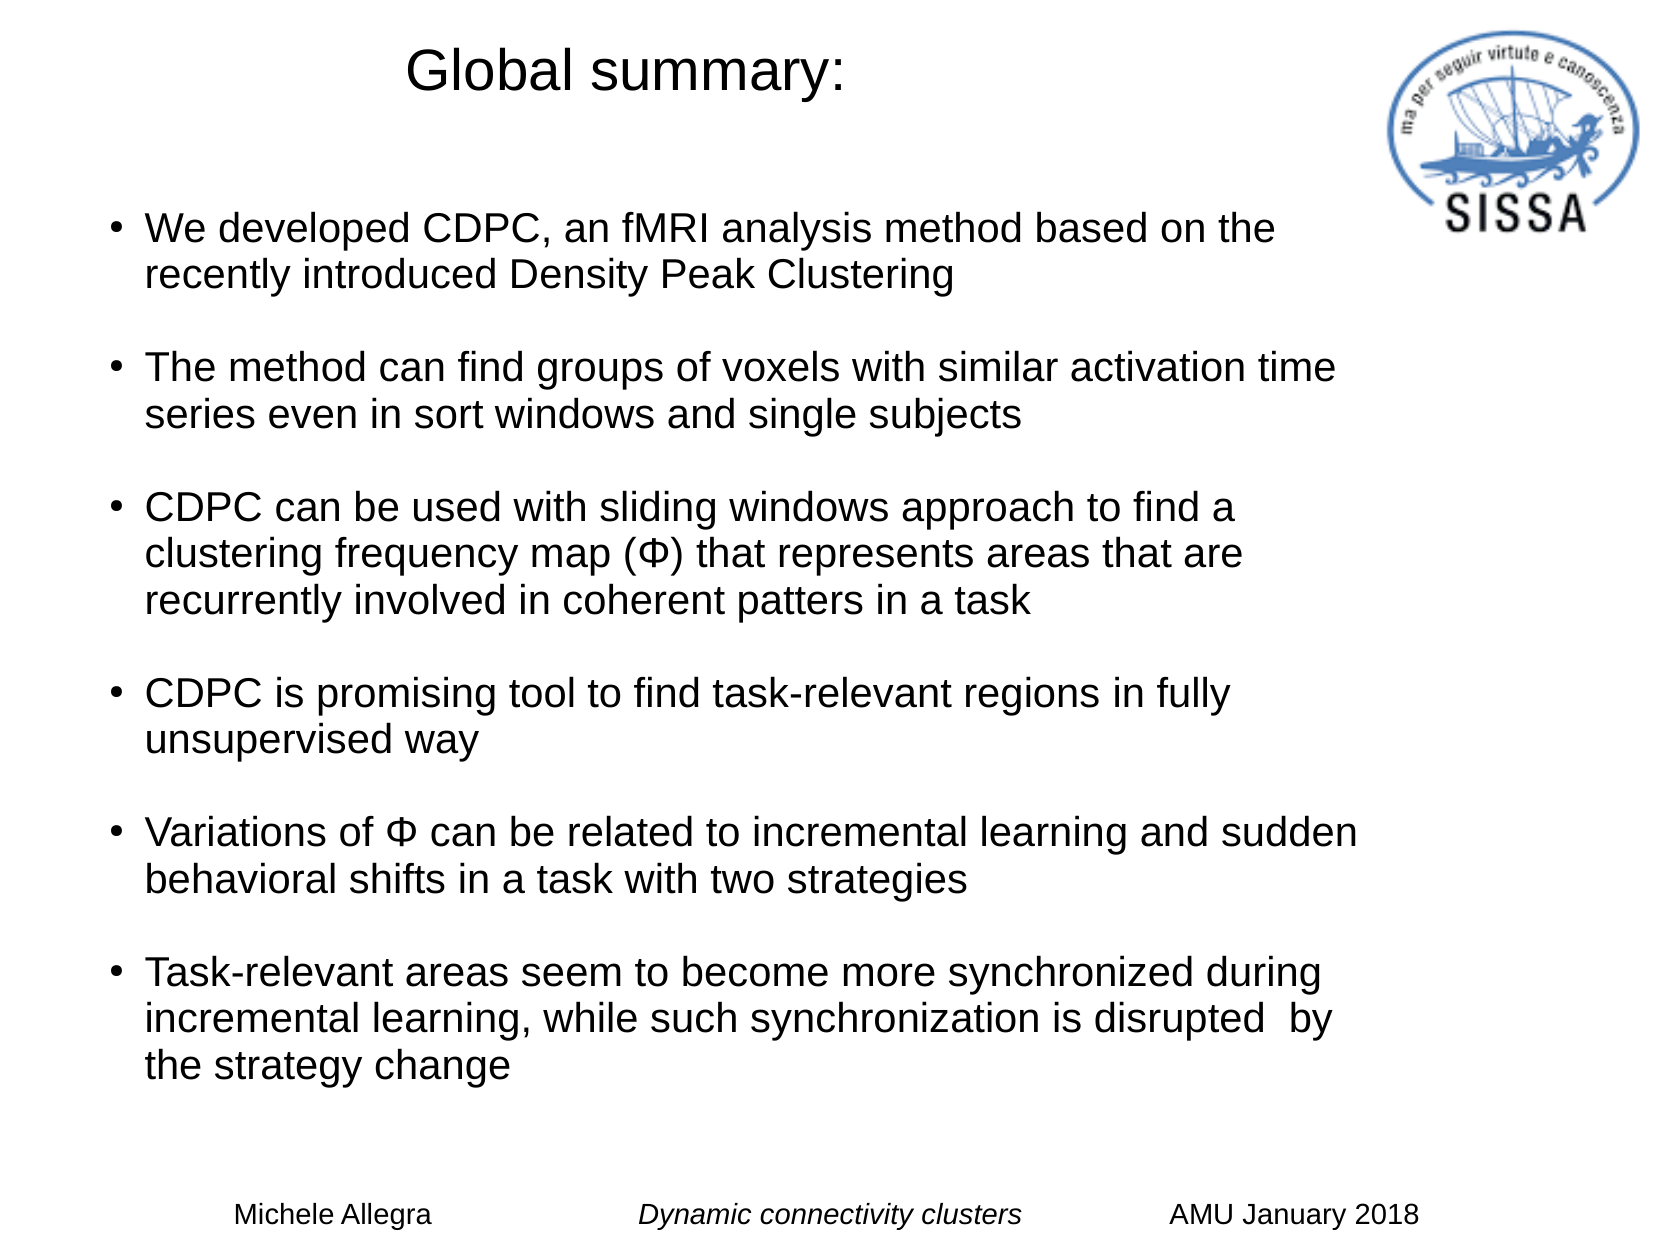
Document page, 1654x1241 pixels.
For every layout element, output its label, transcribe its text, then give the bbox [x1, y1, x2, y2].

title Michele Allegra Dynamic connectivity clusters AMU January 2018 [82, 1177, 1572, 1241]
title Global summary: [82, 0, 1171, 174]
text_box We developed CDPC, an fMRI analysis method based on the recently introduced Density Peak Clustering The method can find groups of voxels with similar activation time series even in sort windows and single subjects CDPC can be used with sliding windows approach to find a clustering frequency map (Φ) that represents areas that are recurrently involved in coherent patters in a task CDPC is promising tool to find task-relevant regions in fully unsupervised way Variations of Φ can be related to incremental learning and sudden behavioral shifts in a task with two strategies Task-relevant areas seem to become more synchronized during incremental learning, while such synchronization is disrupted by the strategy change [94, 197, 1406, 1096]
picture [1372, 27, 1654, 238]
